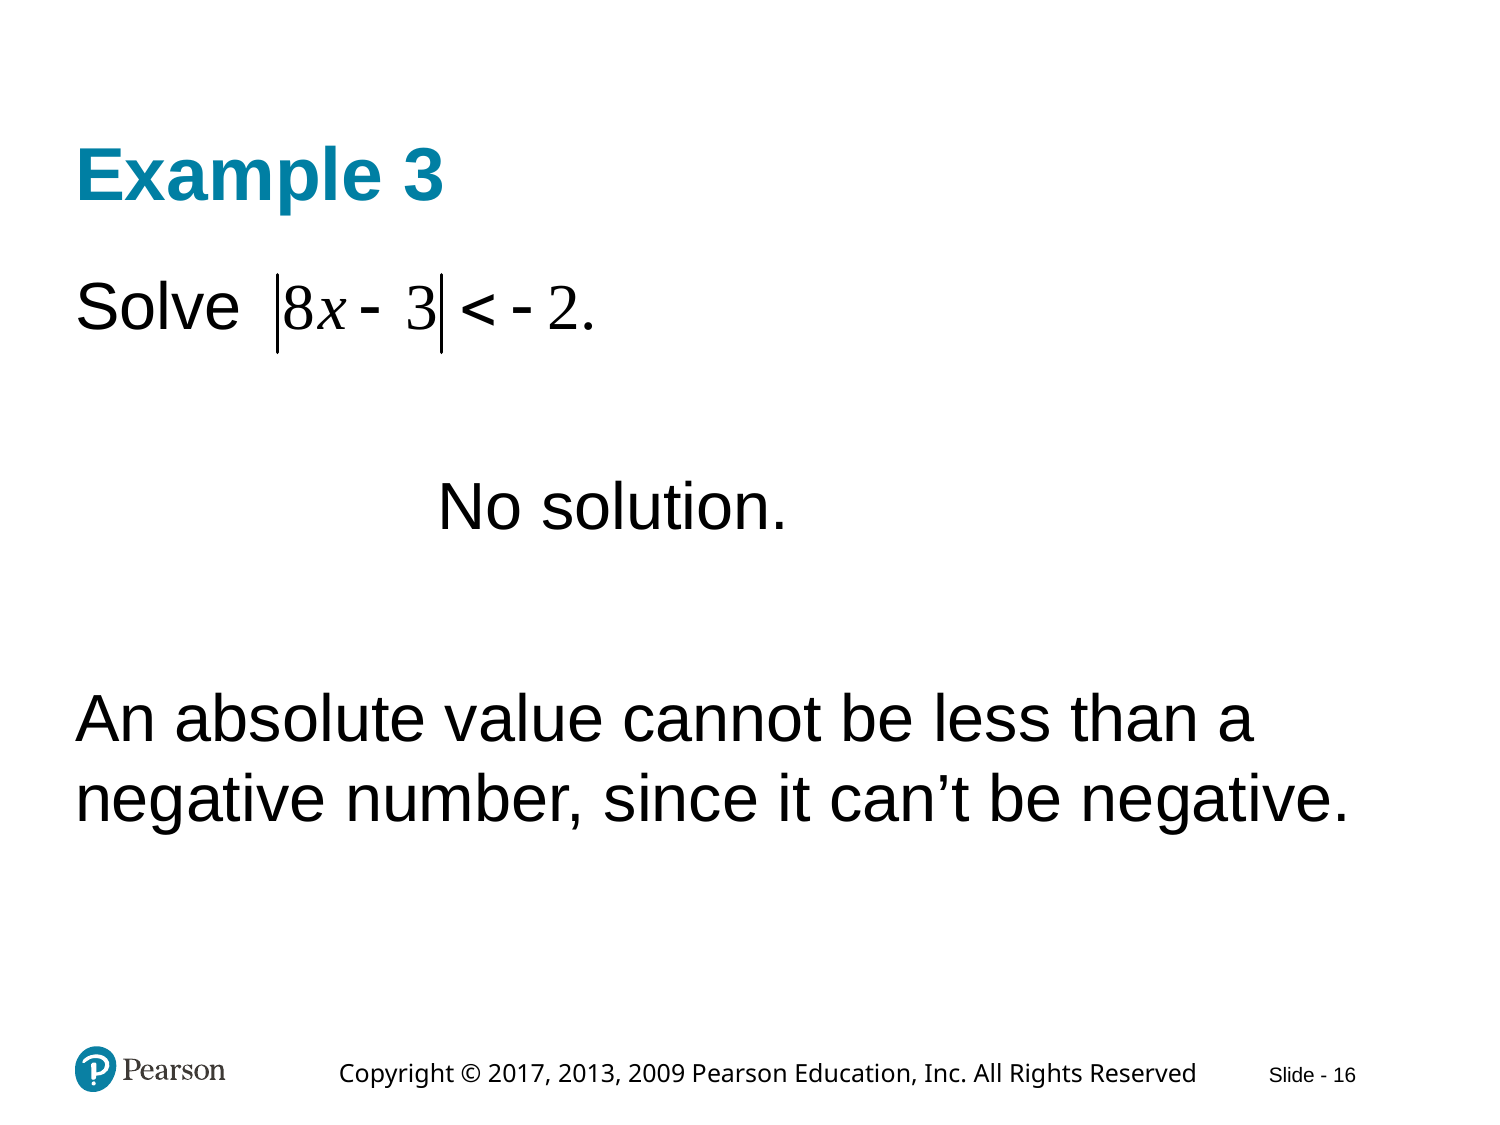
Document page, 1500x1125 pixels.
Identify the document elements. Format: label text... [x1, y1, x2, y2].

list Solve [75, 262, 250, 339]
list An absolute value cannot be less than a negative number, since it can’t be negative. [75, 675, 1425, 850]
chart [270, 269, 596, 358]
list No solution. [437, 462, 838, 550]
title Example 3 [75, 35, 1425, 216]
